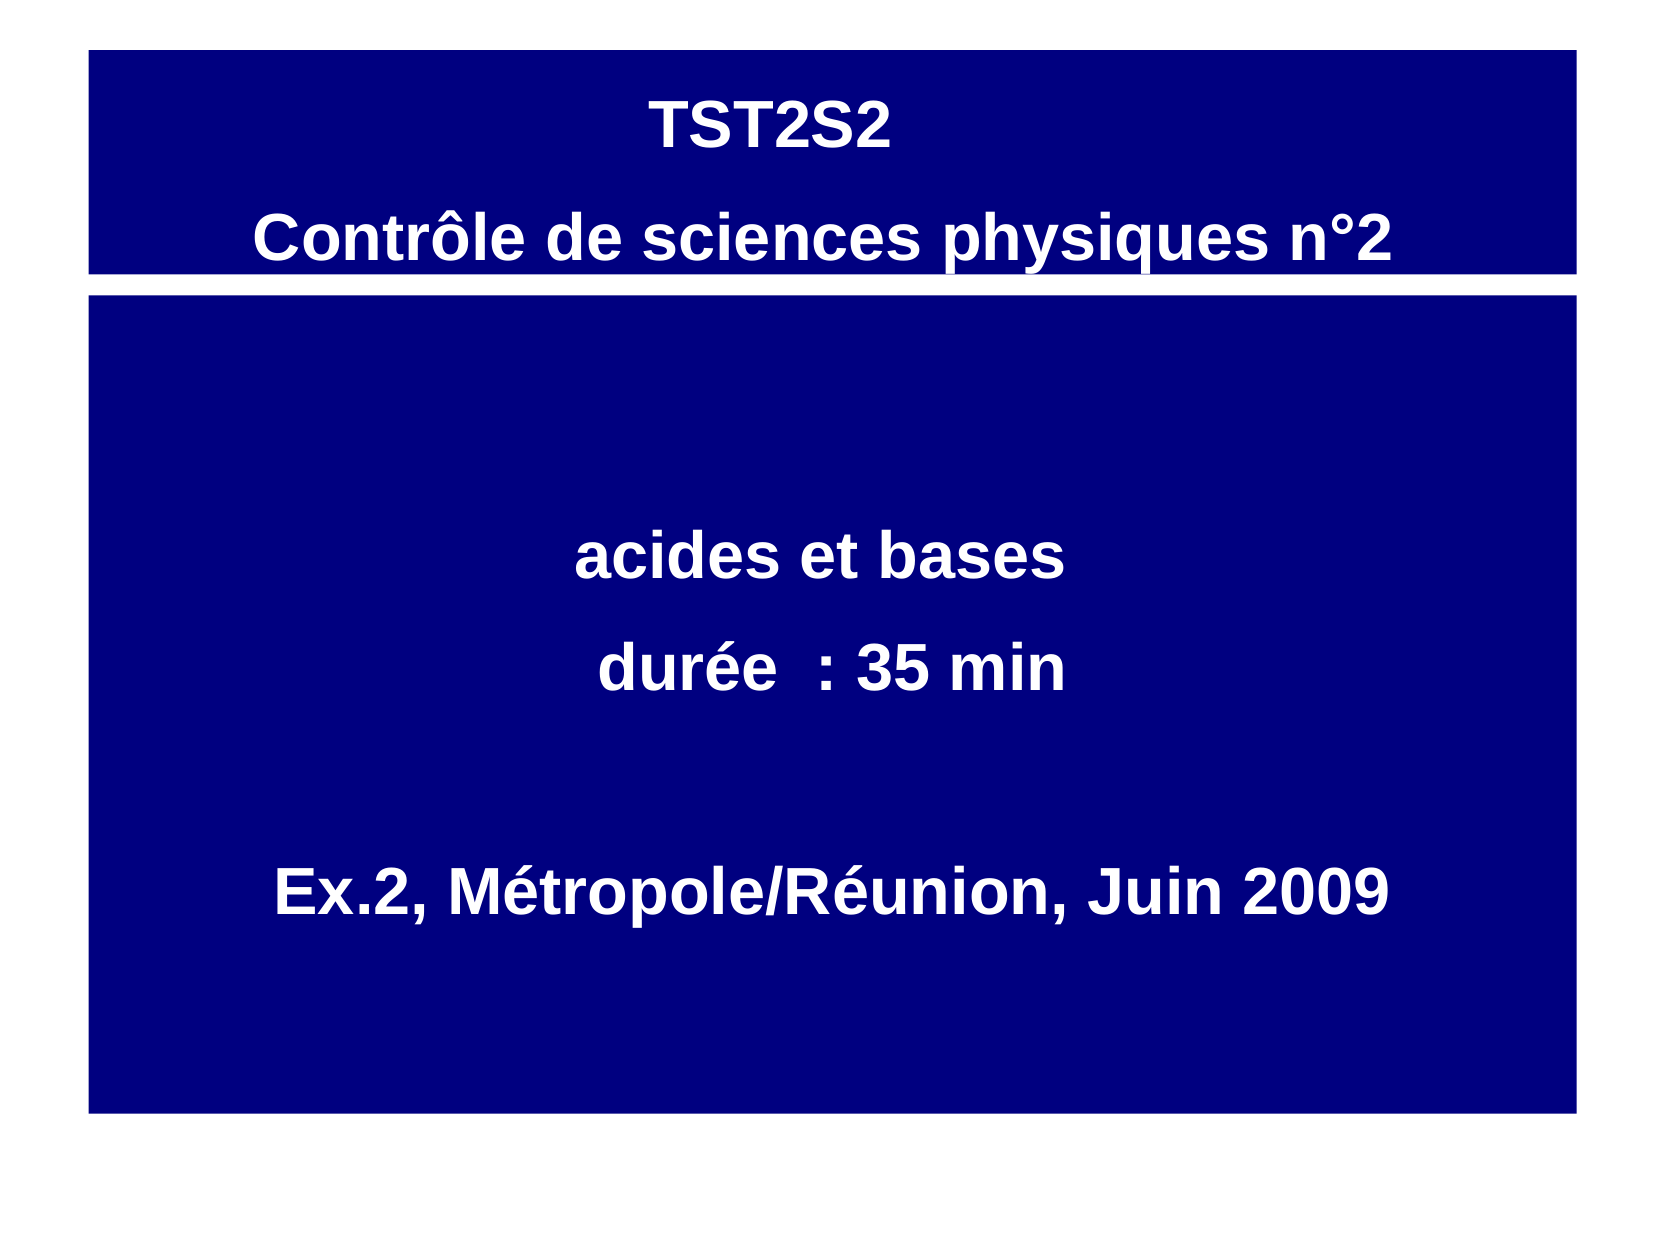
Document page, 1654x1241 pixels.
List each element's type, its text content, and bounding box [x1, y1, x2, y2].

title TST2S2 Contrôle de sciences physiques n°2 [88, 58, 1577, 266]
subtitle acides et bases durée : 35 min Ex.2, Métropole/Réunion, Juin 2009 [88, 295, 1577, 1114]
